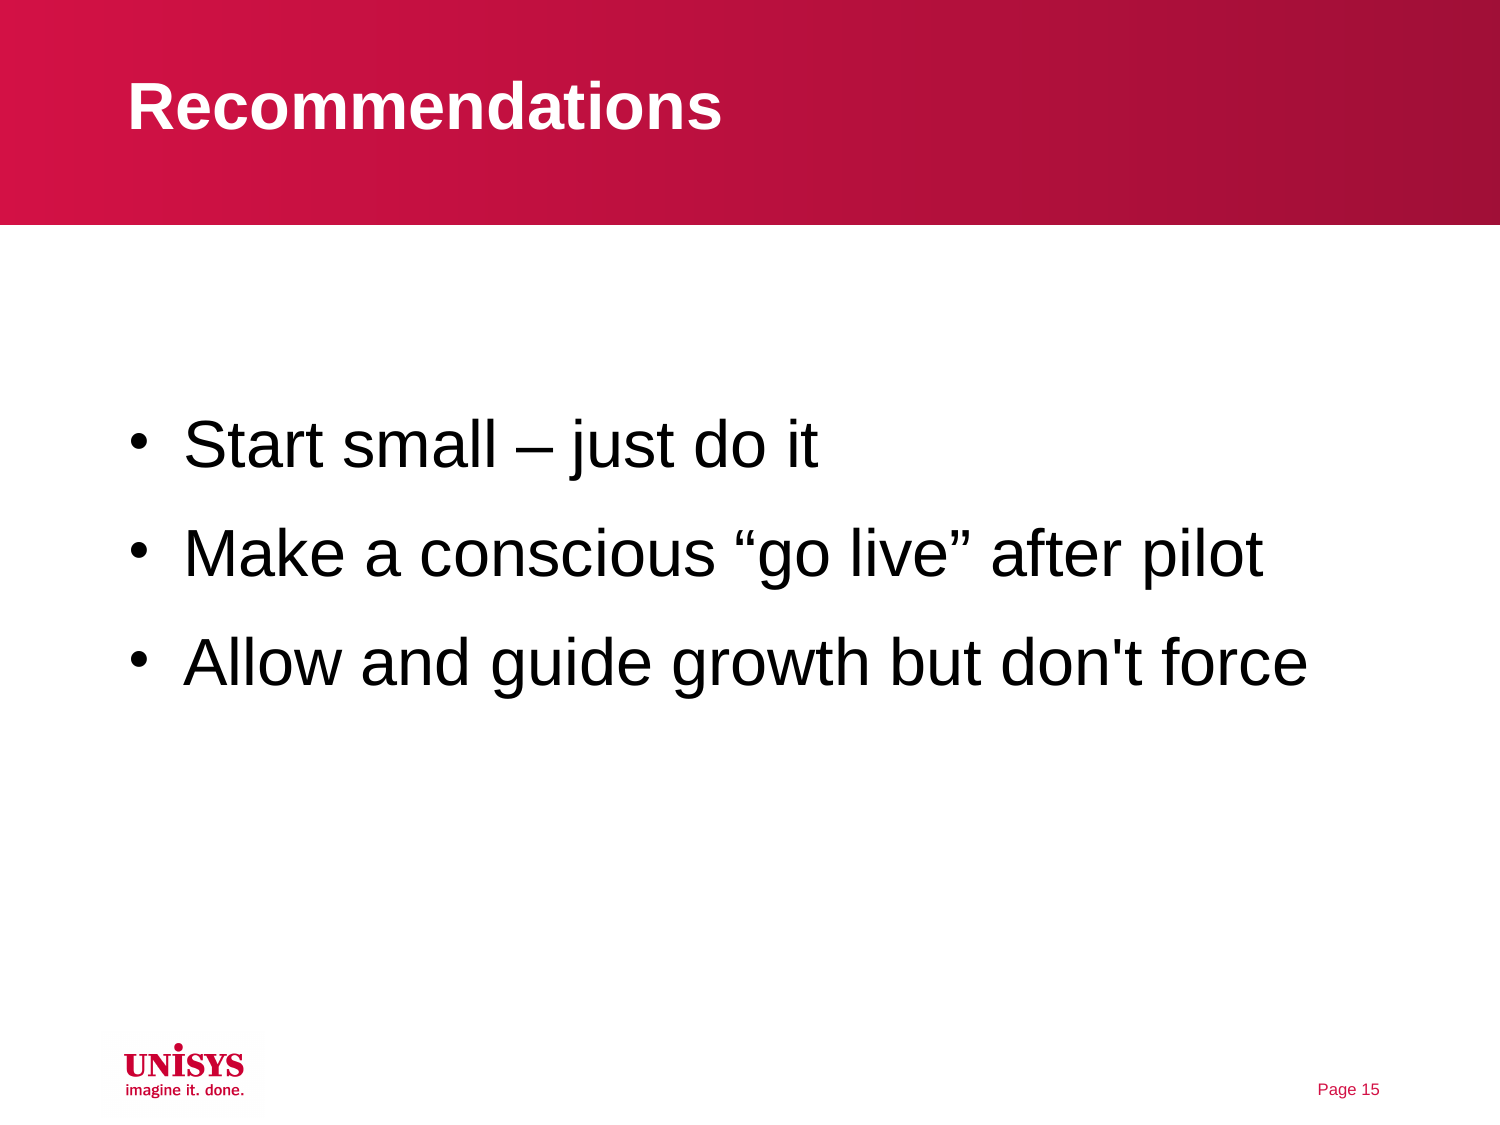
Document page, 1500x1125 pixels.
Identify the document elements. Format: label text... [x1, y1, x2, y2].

title Recommendations [112, 14, 1387, 202]
picture [101, 1031, 265, 1118]
list Start small – just do it Make a conscious “go live” after pilot Allow and guide growth but don't force [112, 284, 1387, 1028]
